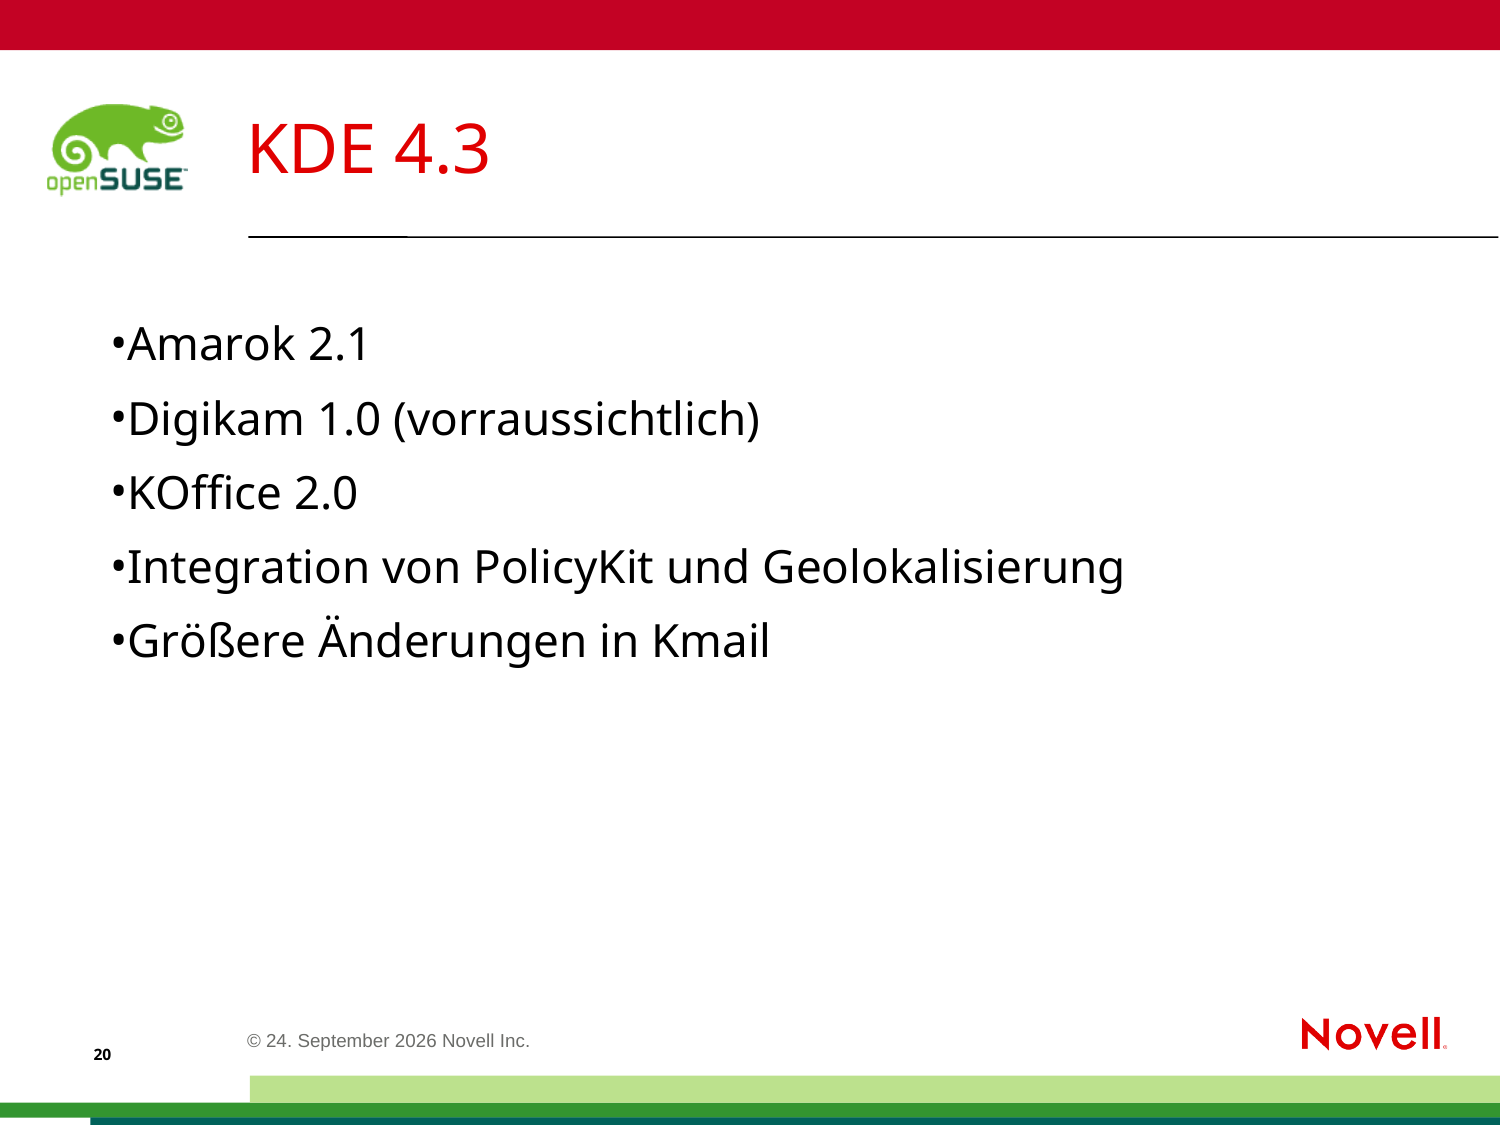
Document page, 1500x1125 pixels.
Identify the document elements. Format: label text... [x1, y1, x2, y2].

picture [47, 104, 188, 197]
picture [1295, 1011, 1453, 1056]
title KDE 4.3 [246, 68, 1409, 231]
list Amarok 2.1 Digikam 1.0 (vorraussichtlich) KOffice 2.0 Integration von PolicyKit und Geolokalisierung Größere Änderungen in Kmail [110, 312, 1391, 1022]
